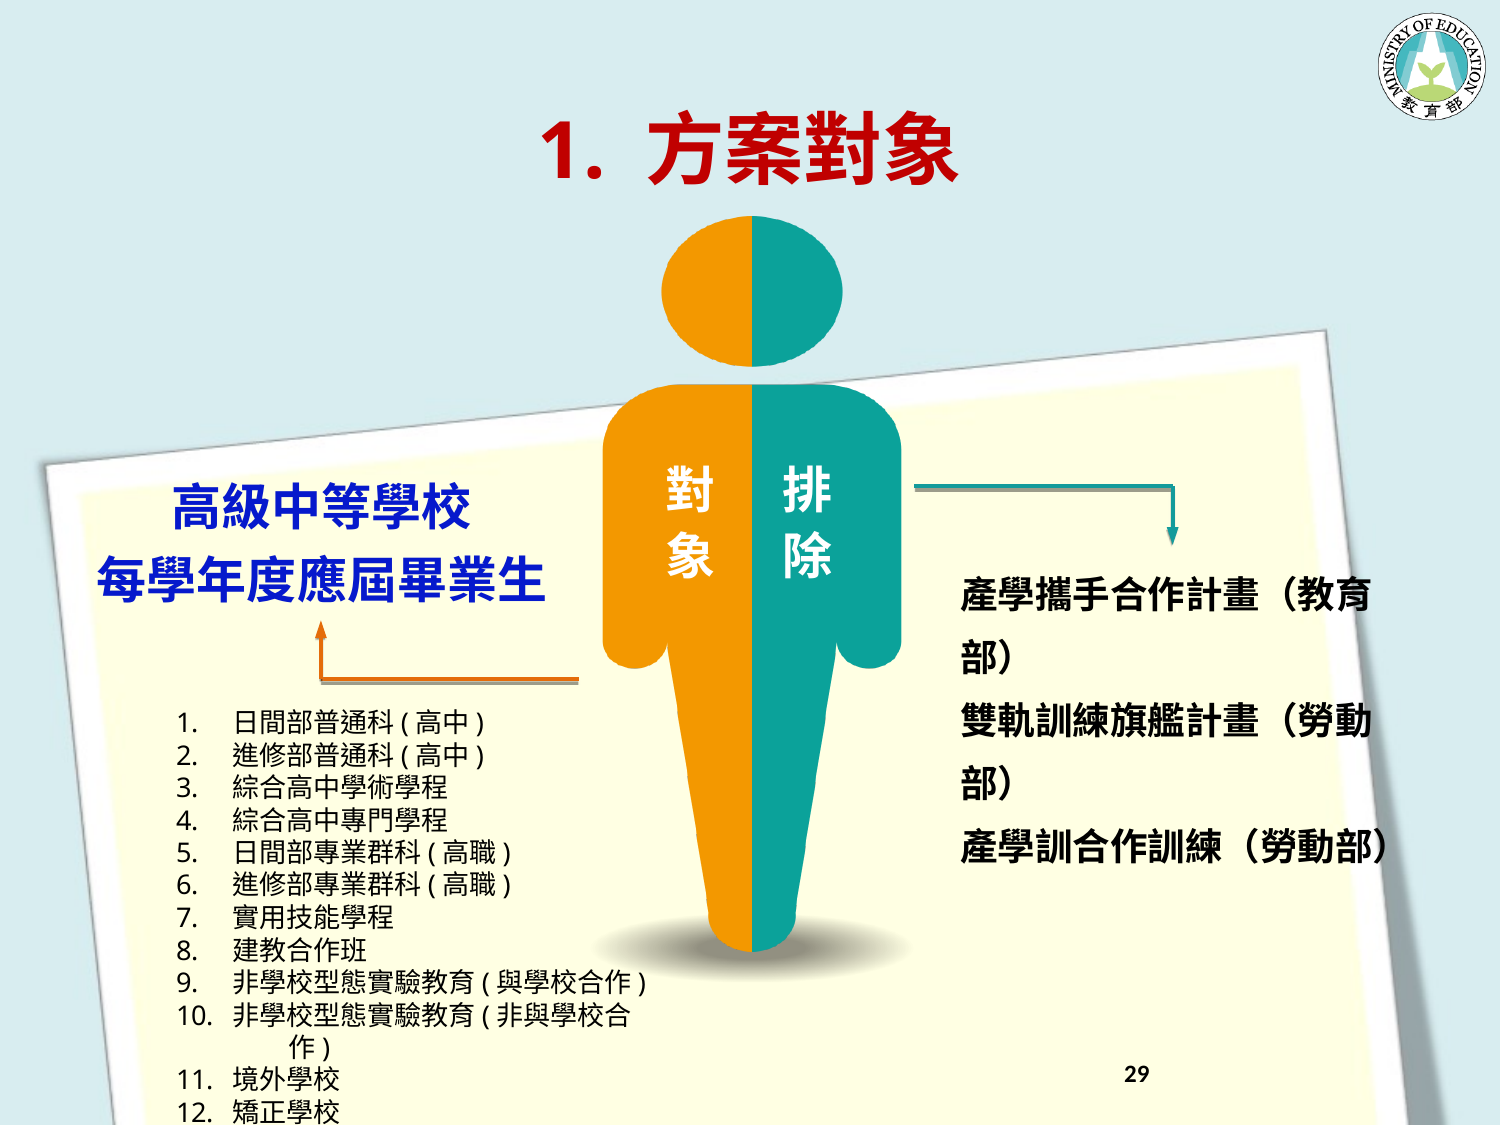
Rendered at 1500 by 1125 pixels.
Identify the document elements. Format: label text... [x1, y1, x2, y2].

picture [1374, 10, 1488, 123]
text_box 日間部普通科(高中) 進修部普通科(高中) 綜合高中學術學程 綜合高中專門學程 日間部專業群科(高職) 進修部專業群科(高職) 實用技能學程 建教合作班 非學校型態實驗教育(與學校合作) 非學校型態實驗教育(非與學校合作) 境外學校 矯正學校 [161, 698, 673, 1125]
text_box 產學攜手合作計畫（教育部） 雙軌訓練旗艦計畫（勞動部） 產學訓合作訓練（勞動部） [938, 545, 1432, 783]
text_box 29 [1109, 1042, 1460, 1103]
picture [588, 217, 915, 983]
text_box 高級中等學校 每學年度應屆畢業生 [70, 411, 574, 672]
text_box 1. 方案對象 [0, 92, 1500, 187]
text_box 排 除 [756, 445, 859, 592]
text_box 對 象 [639, 445, 742, 592]
